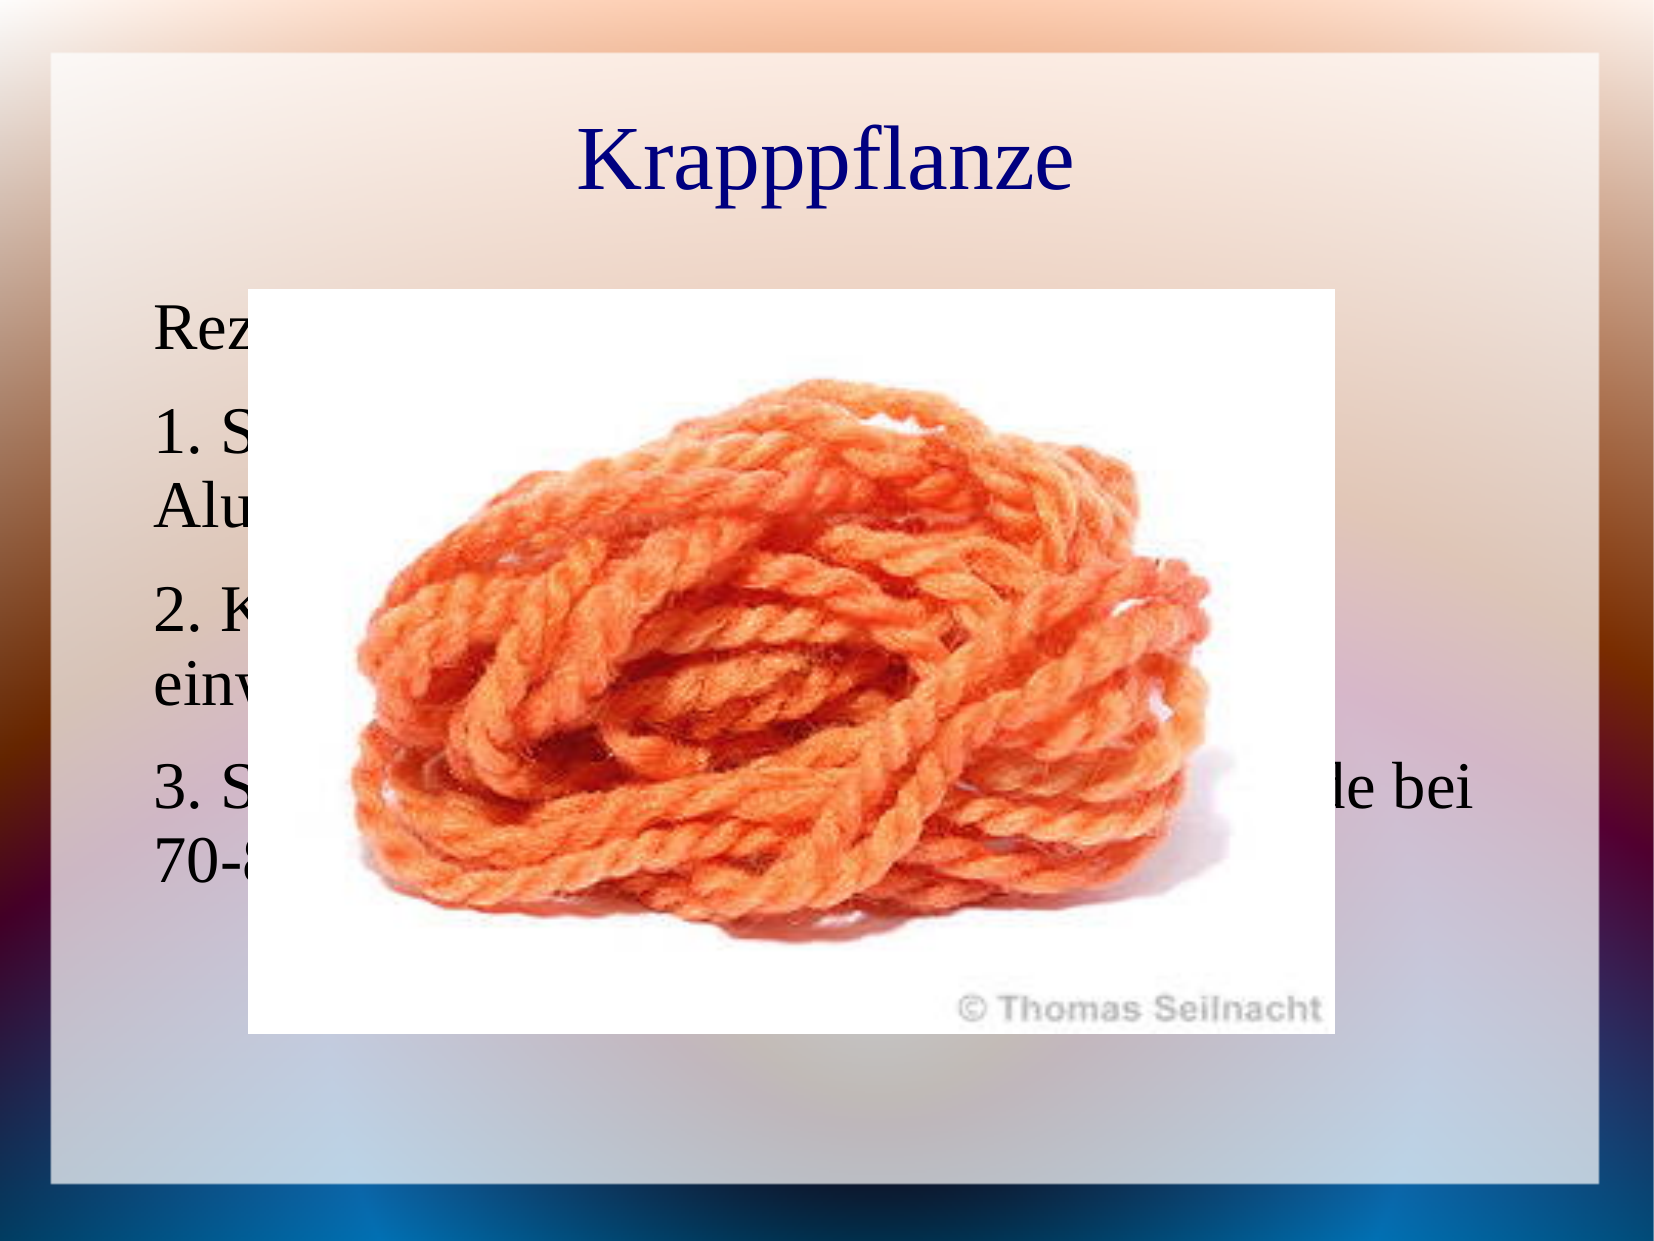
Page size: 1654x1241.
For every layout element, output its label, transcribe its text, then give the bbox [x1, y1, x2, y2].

list Rezept zum selber färben mit Krapp: 1. Stoff (ggf. Baumwolle) beizen mit Aluminiumsalz 2. Krappwurzel ein Tag vorher in Wasser einweichen 3. Stoff + Wurzel und Wasser für eine Stunde bei 70-80°C kochen [1335, 290, 1571, 1034]
list Rezept zum selber färben mit Krapp: 1. Stoff (ggf. Baumwolle) beizen mit Aluminiumsalz 2. Krappwurzel ein Tag vorher in Wasser einweichen 3. Stoff + Wurzel und Wasser für eine Stunde bei 70-80°C kochen [82, 290, 248, 1034]
picture [0, 0, 1654, 1241]
title Krapppflanze [82, 55, 1571, 263]
